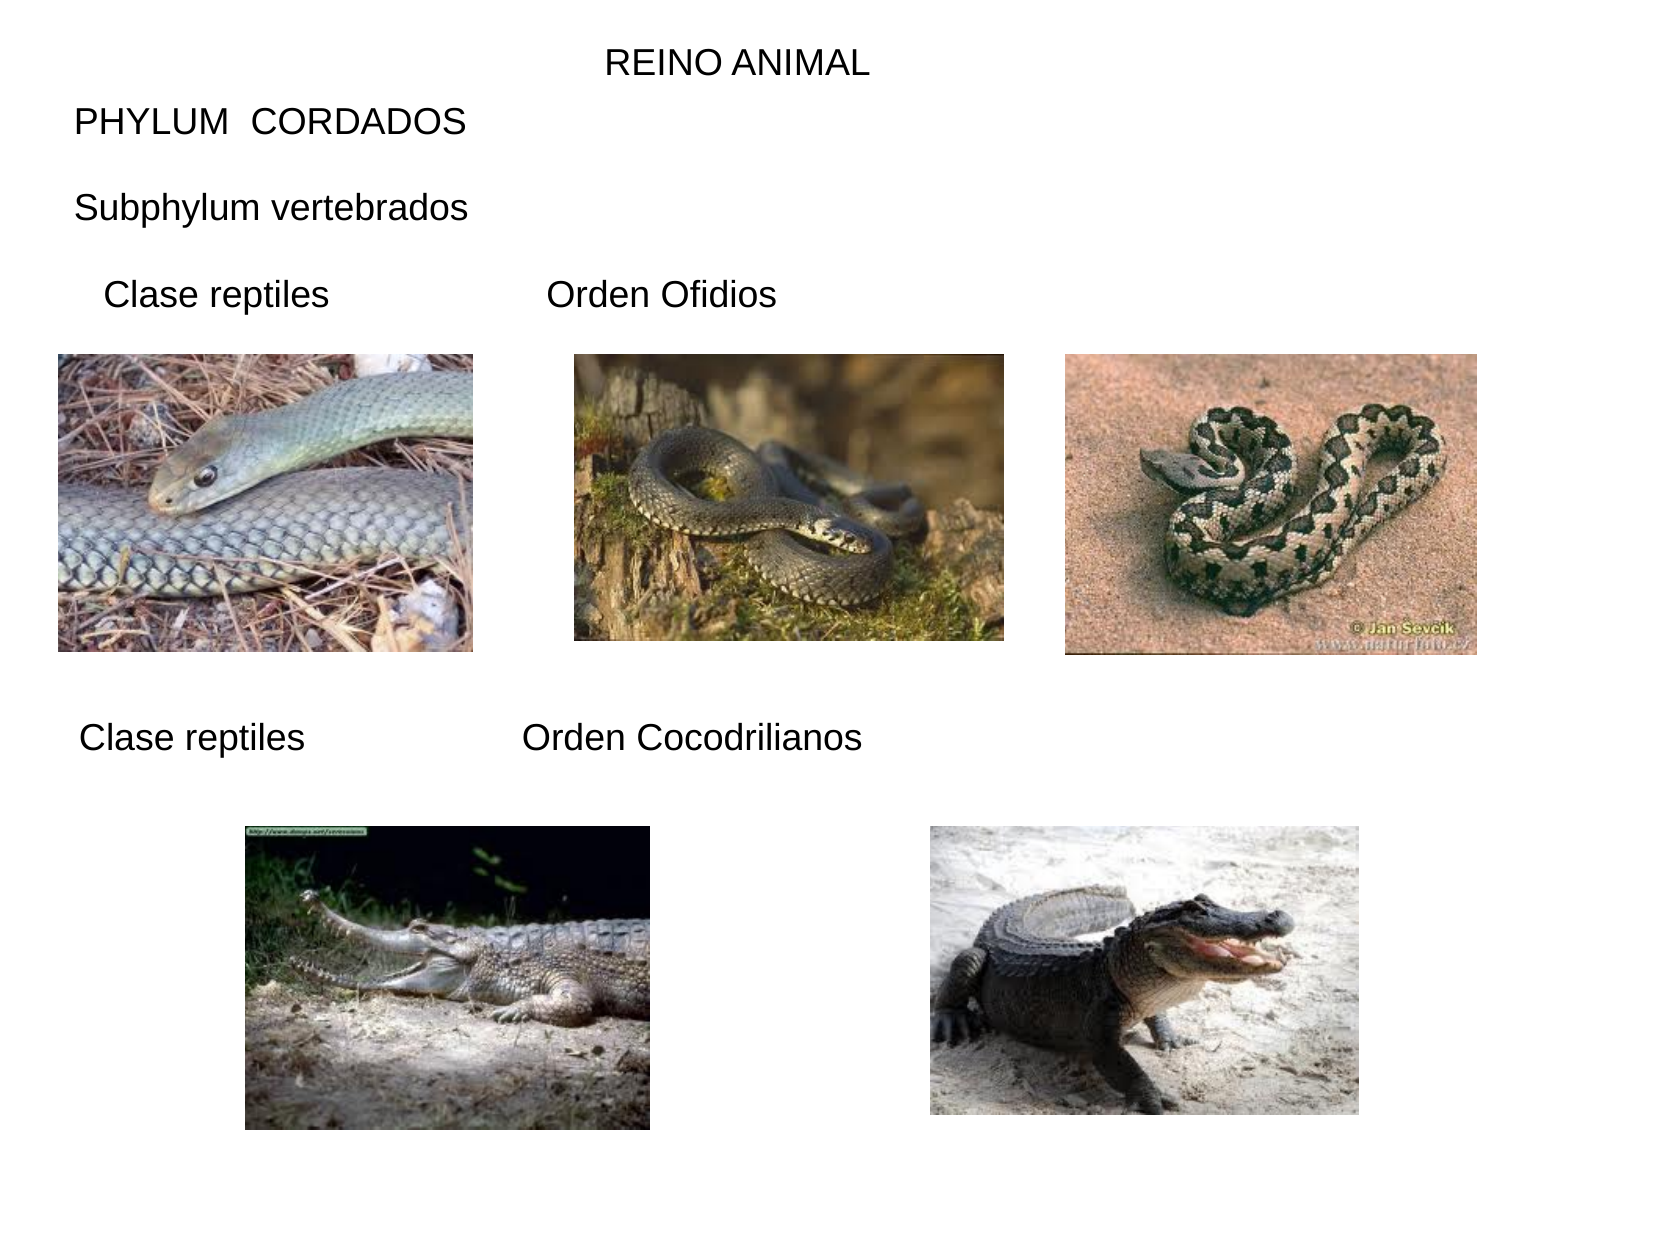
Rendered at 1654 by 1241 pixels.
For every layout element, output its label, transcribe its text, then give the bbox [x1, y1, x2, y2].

picture [574, 354, 1004, 641]
picture [245, 826, 650, 1130]
text_box REINO ANIMAL [589, 34, 886, 91]
text_box Clase reptiles Orden Ofidios [88, 265, 793, 323]
picture [930, 826, 1359, 1115]
picture [1065, 354, 1477, 655]
text_box Subphylum vertebrados [59, 179, 484, 237]
text_box PHYLUM CORDADOS [59, 93, 483, 150]
text_box Clase reptiles Orden Cocodrilianos [64, 708, 878, 766]
picture [58, 354, 473, 652]
